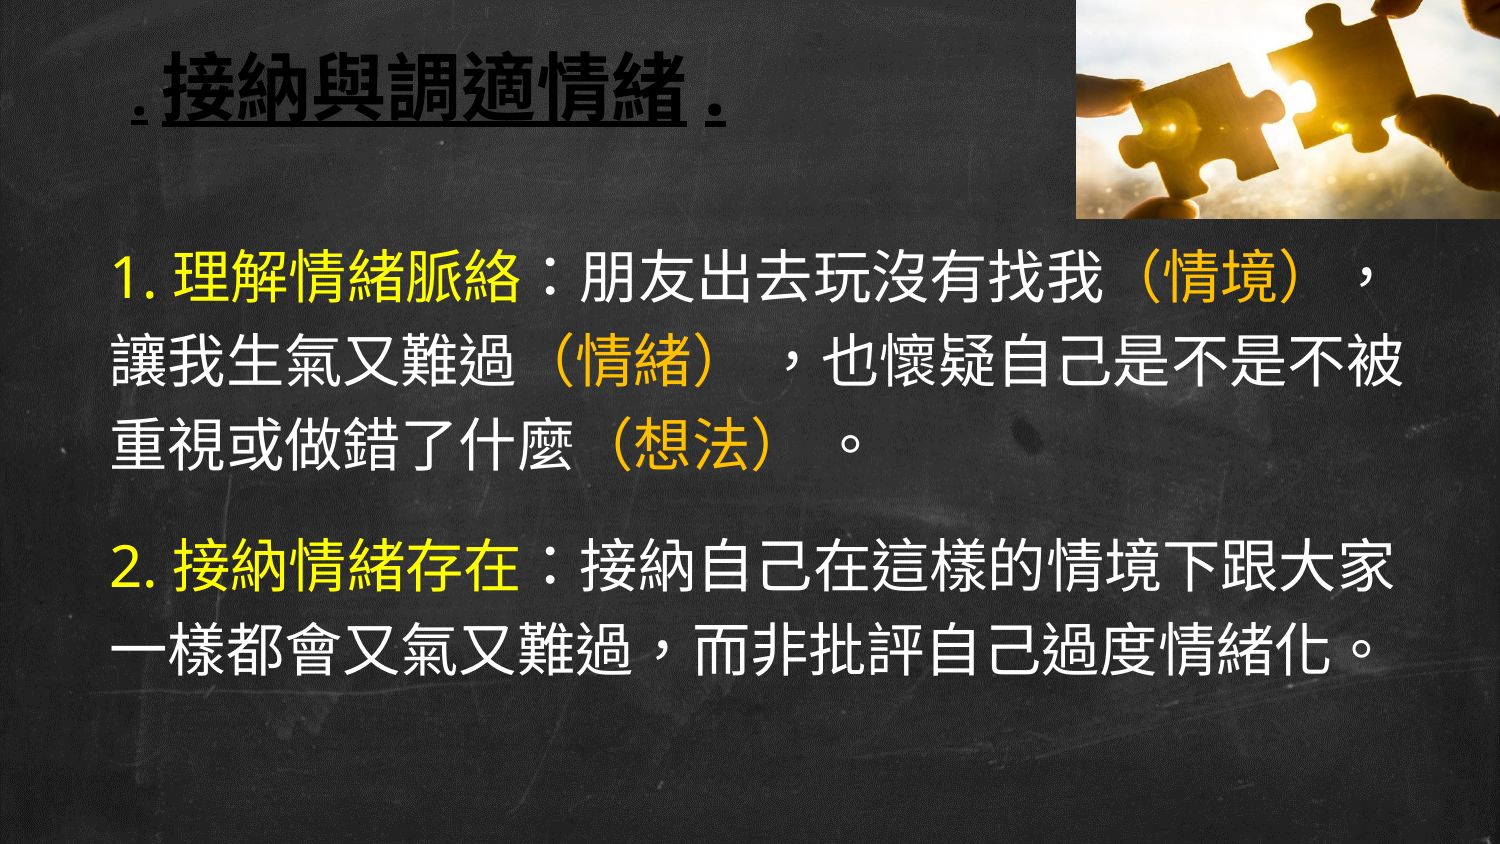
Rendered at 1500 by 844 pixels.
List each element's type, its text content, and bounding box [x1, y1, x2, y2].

text_box 1.理解情緒脈絡：朋友出去玩沒有找我（情境），讓我生氣又難過（情緒） ，也懷疑自己是不是不被重視或做錯了什麼（想法） 。 2.接納情緒存在：接納自己在這樣的情境下跟大家一樣都會又氣又難過，而非批評自己過度情緒化。 [87, 218, 1455, 832]
text_box .接納與調適情緒. [116, 33, 862, 140]
picture [1076, 0, 1500, 219]
